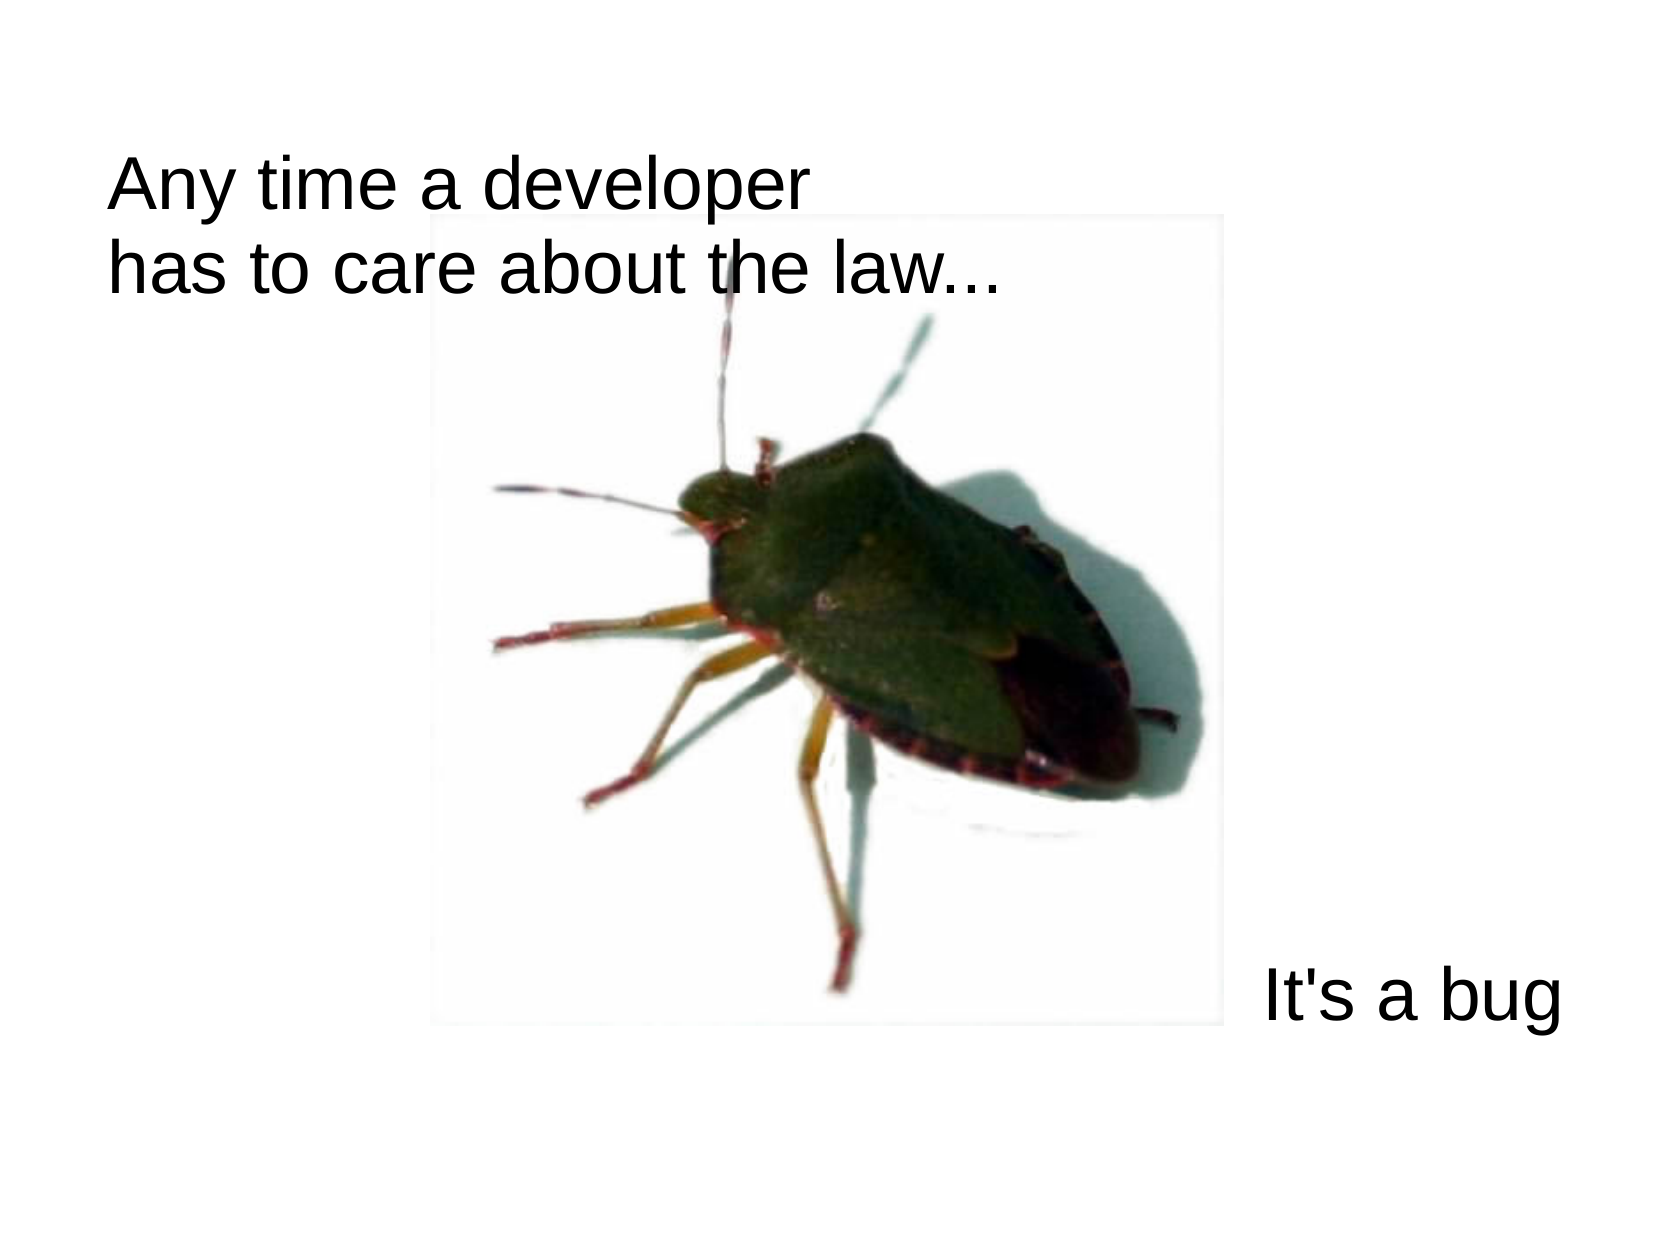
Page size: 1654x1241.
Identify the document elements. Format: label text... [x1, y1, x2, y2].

text_box Any time a developer has to care about the law... [92, 134, 1019, 317]
picture [430, 214, 1224, 1026]
text_box It's a bug [1247, 944, 1580, 1044]
